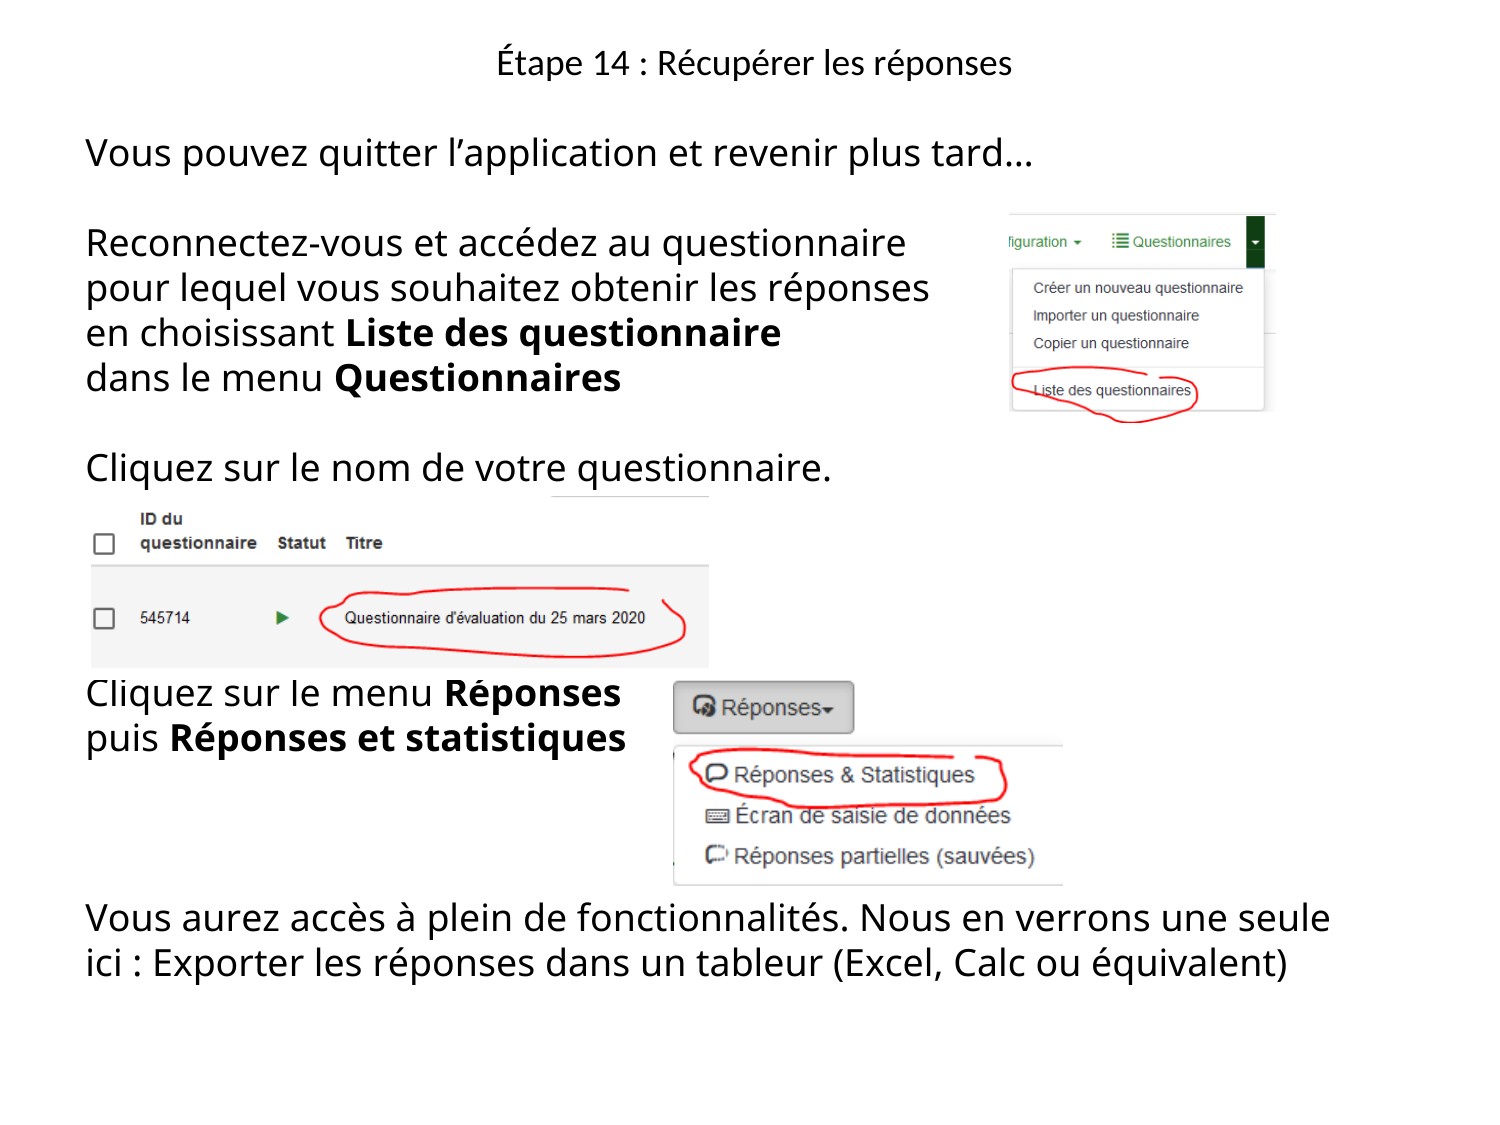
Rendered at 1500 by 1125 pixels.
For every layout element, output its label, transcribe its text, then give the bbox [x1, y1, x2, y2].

text_box Vous pouvez quitter l’application et revenir plus tard… Reconnectez-vous et accédez au questionnaire pour lequel vous souhaitez obtenir les réponses en choisissant Liste des questionnaire dans le menu Questionnaires Cliquez sur le nom de votre questionnaire. Cliquez sur le menu Réponses puis Réponses et statistiques Vous aurez accès à plein de fonctionnalités. Nous en verrons une seule ici : Exporter les réponses dans un tableur (Excel, Calc ou équivalent) [70, 121, 1383, 993]
text_box Étape 14 : Récupérer les réponses [40, 30, 1470, 91]
picture [91, 496, 1063, 886]
picture [1009, 212, 1276, 423]
